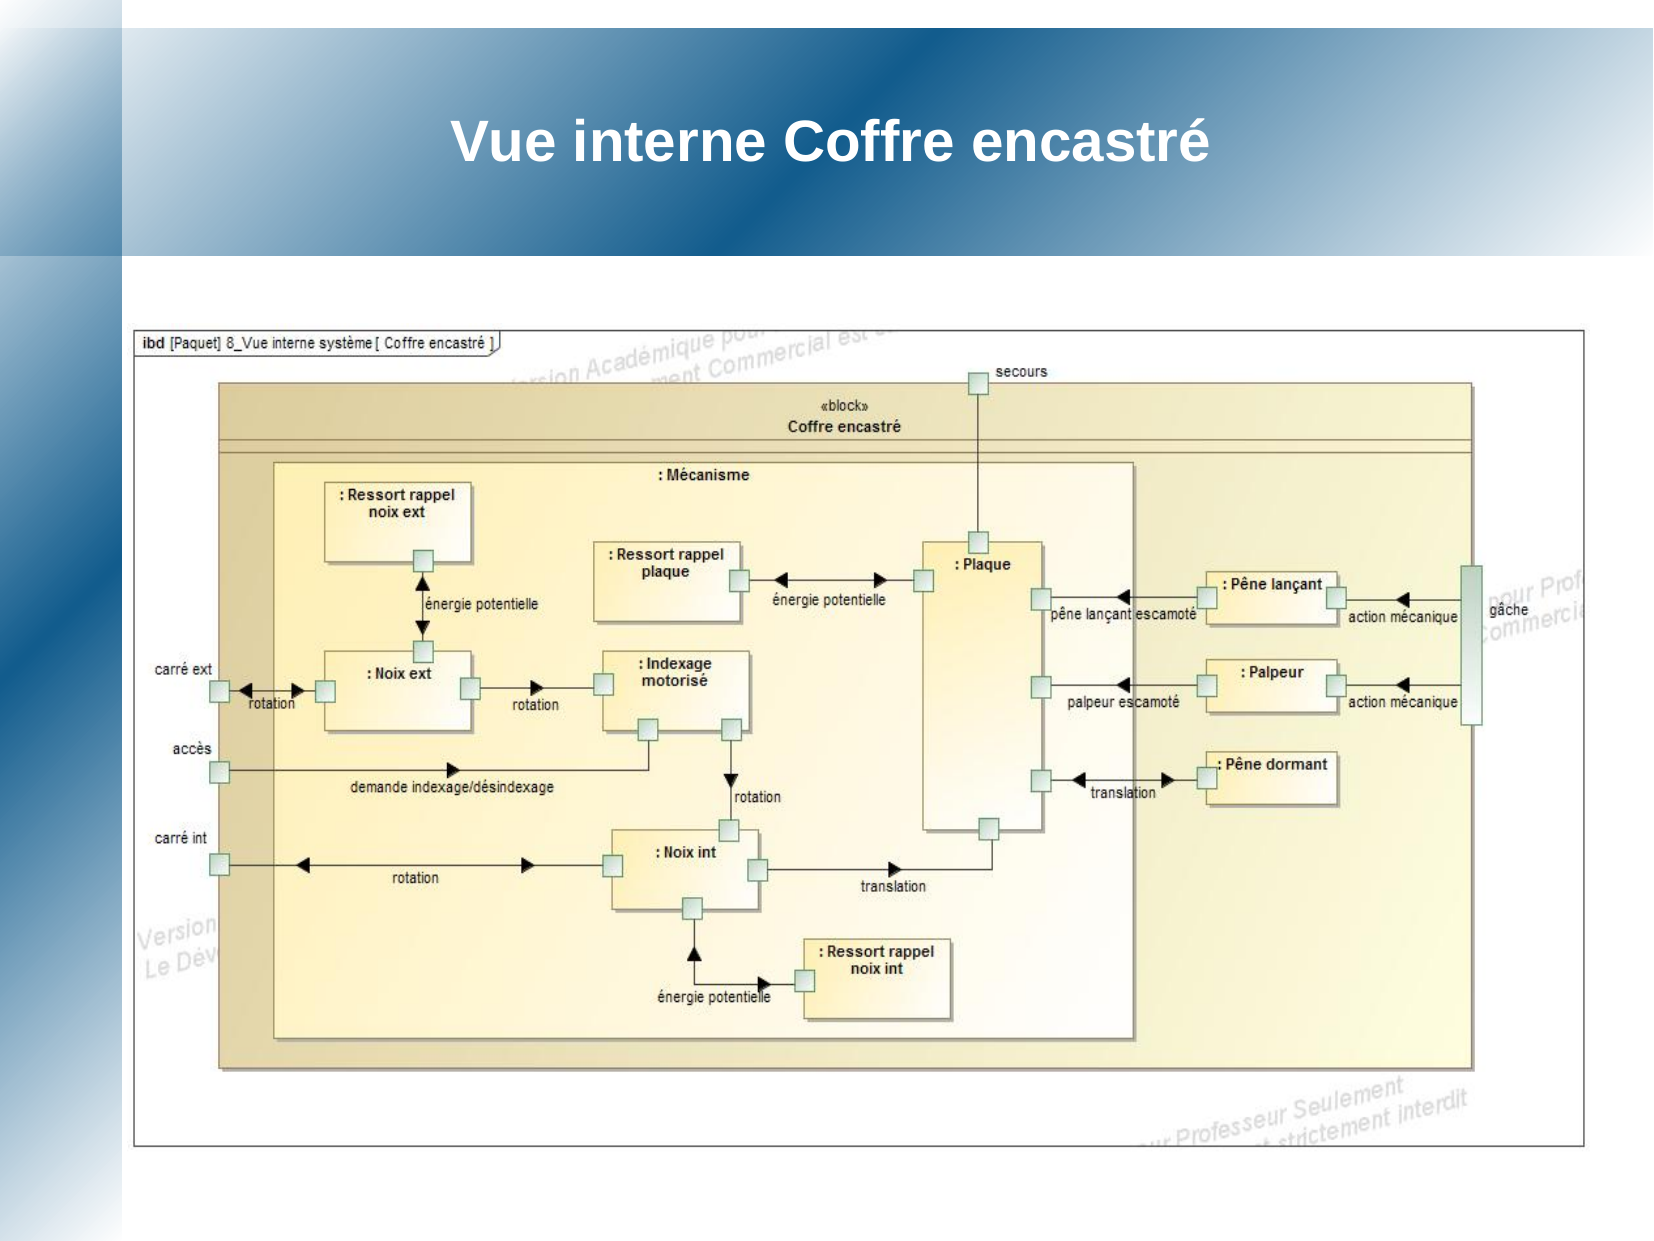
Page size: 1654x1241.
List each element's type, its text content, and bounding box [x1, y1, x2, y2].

subtitle [127, 323, 1603, 1167]
title Vue interne Coffre encastré [125, 45, 1537, 238]
